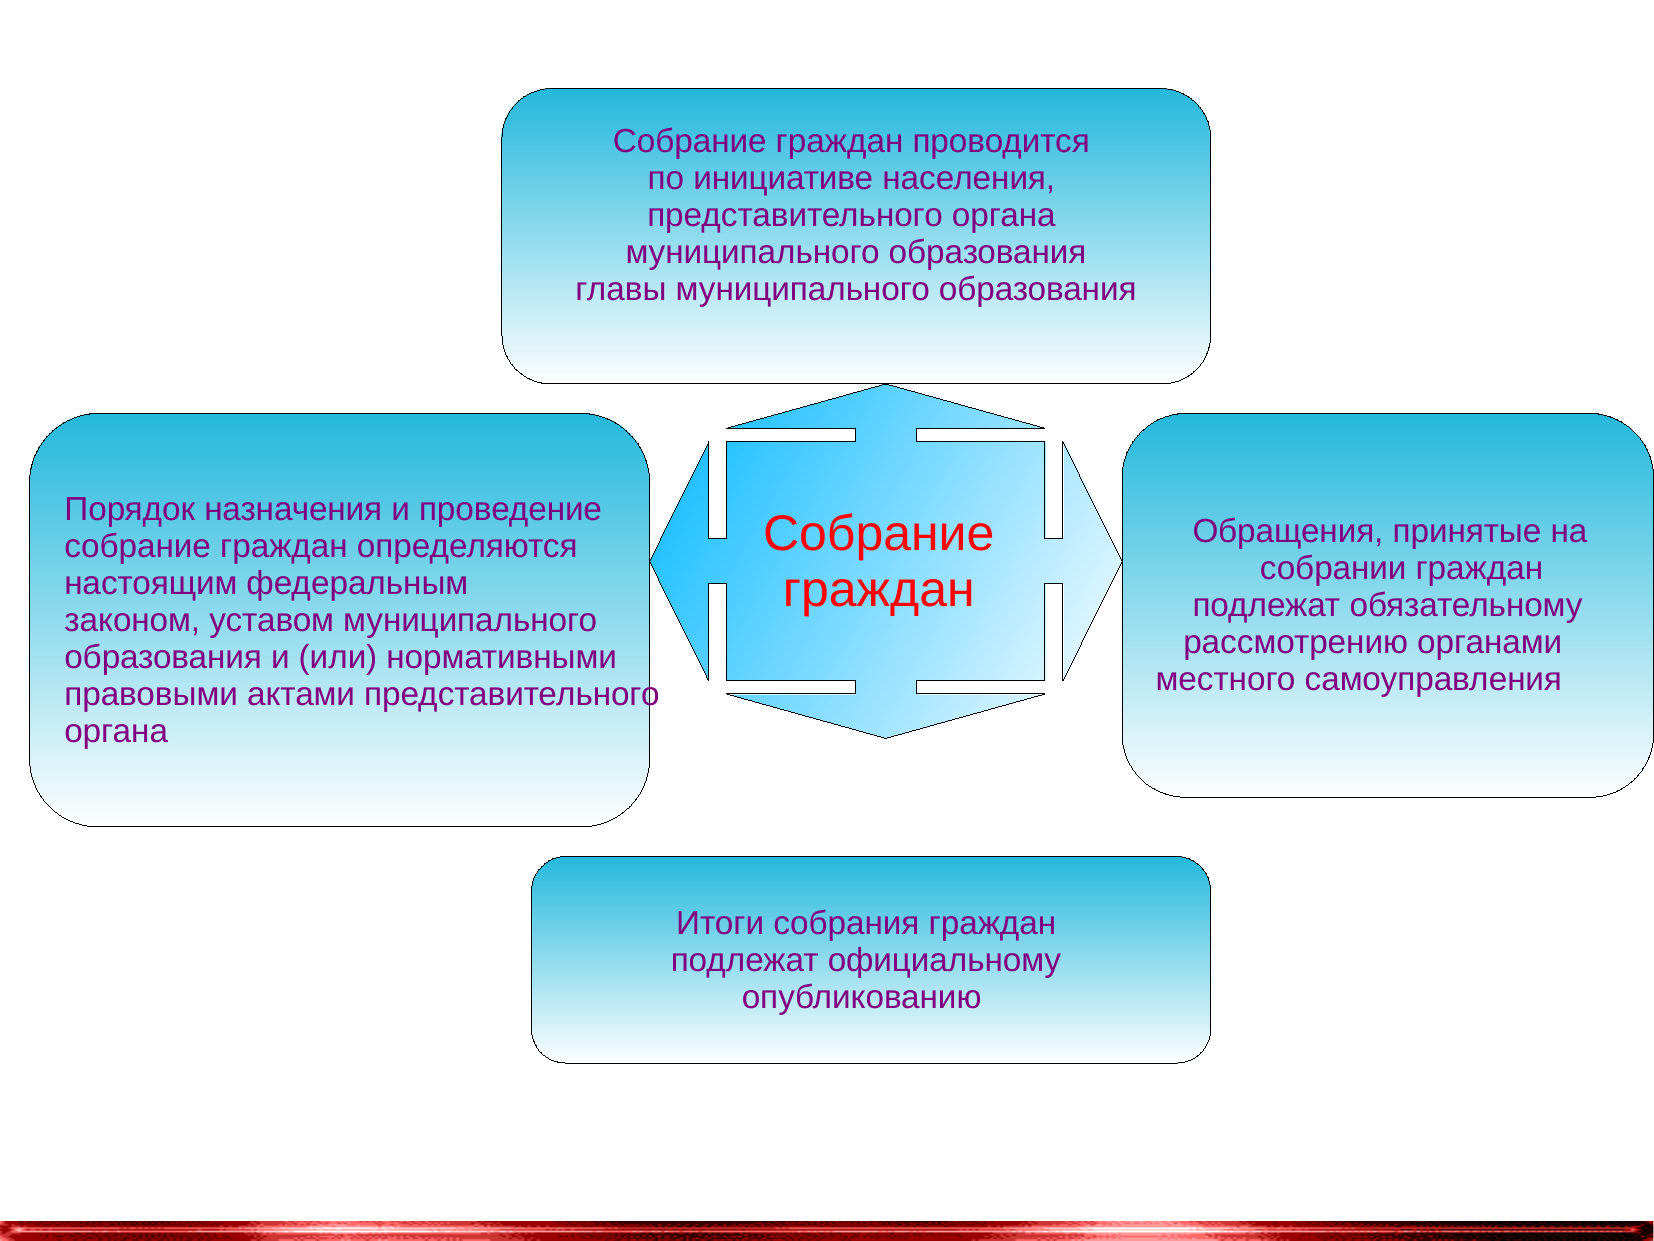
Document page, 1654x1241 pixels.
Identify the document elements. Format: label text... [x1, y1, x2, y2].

text_box Итоги собрания граждан подлежат официальному опубликованию [531, 856, 1211, 1064]
text_box Собрание граждан [650, 384, 1122, 739]
text_box Порядок назначения и проведение собрание граждан определяются настоящим федеральным законом, уставом муниципального образования и (или) нормативными правовыми актами представительного органа [29, 413, 650, 827]
picture [0, 1221, 1654, 1241]
text_box Обращения, принятые на собрании граждан подлежат обязательному рассмотрению органами местного самоуправления [1122, 413, 1654, 798]
text_box Собрание граждан проводится по инициативе населения, представительного органа муниципального образования главы муниципального образования [501, 88, 1211, 384]
